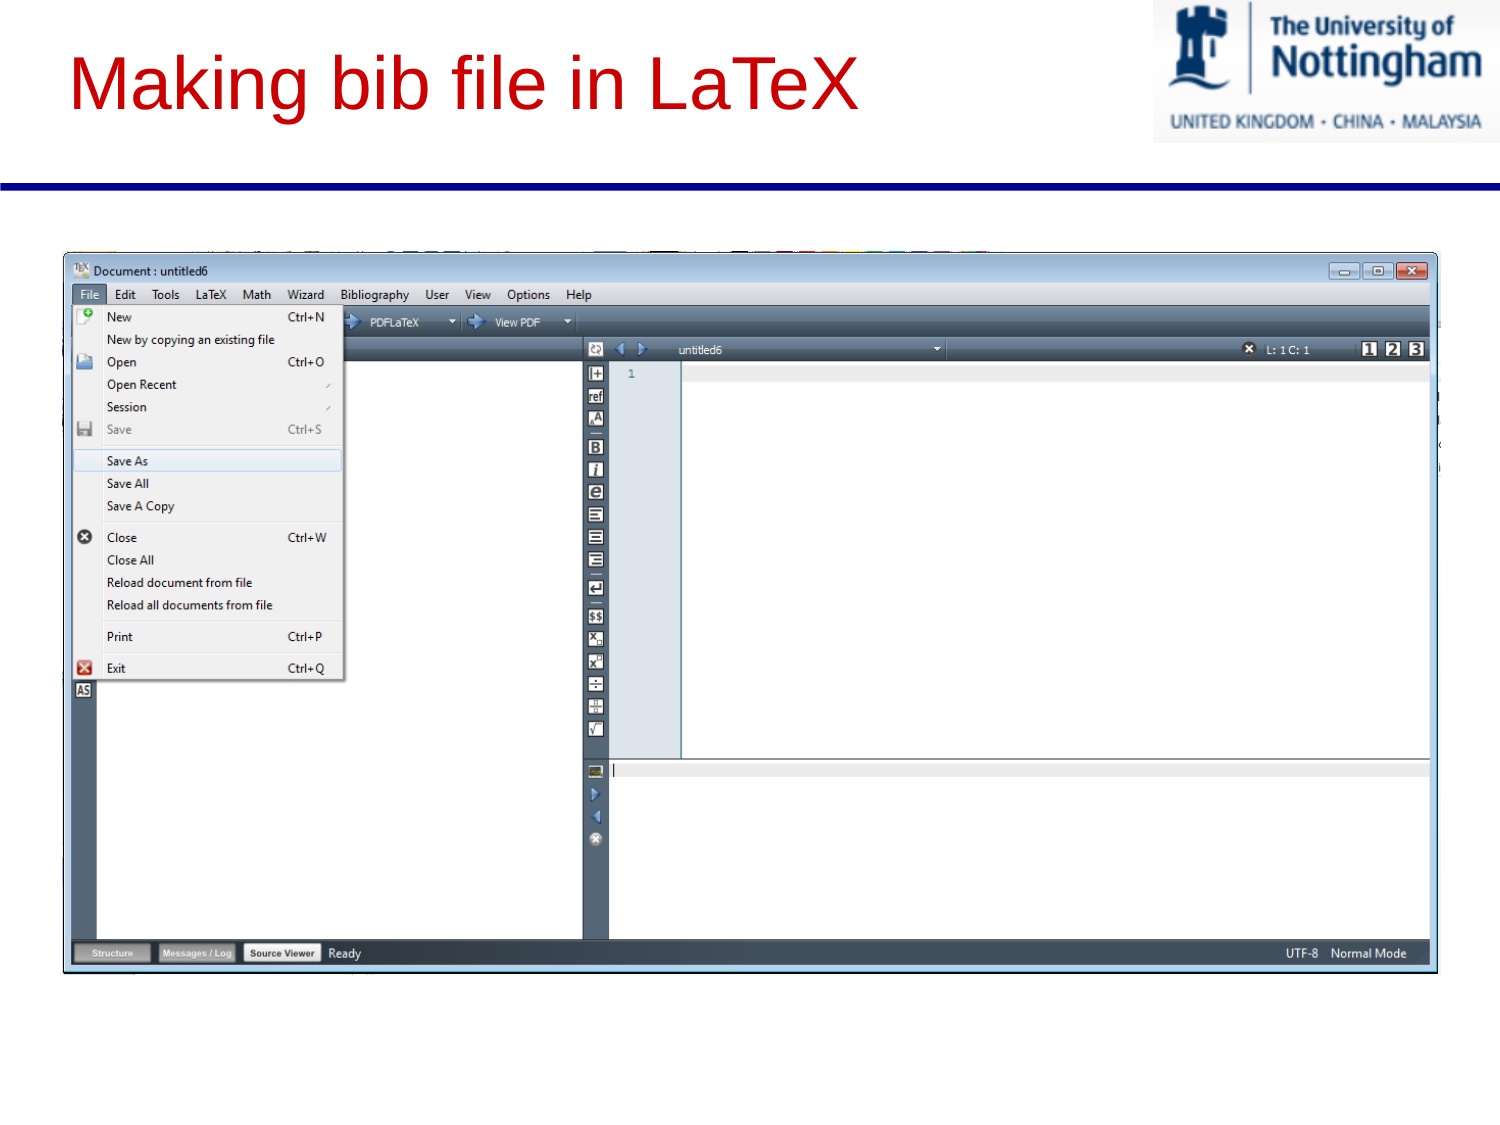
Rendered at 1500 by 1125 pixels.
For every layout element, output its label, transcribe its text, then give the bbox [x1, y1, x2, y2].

picture [1153, 0, 1500, 143]
picture [62, 251, 1441, 976]
text_box Making bib file in LaTeX [53, 33, 947, 133]
